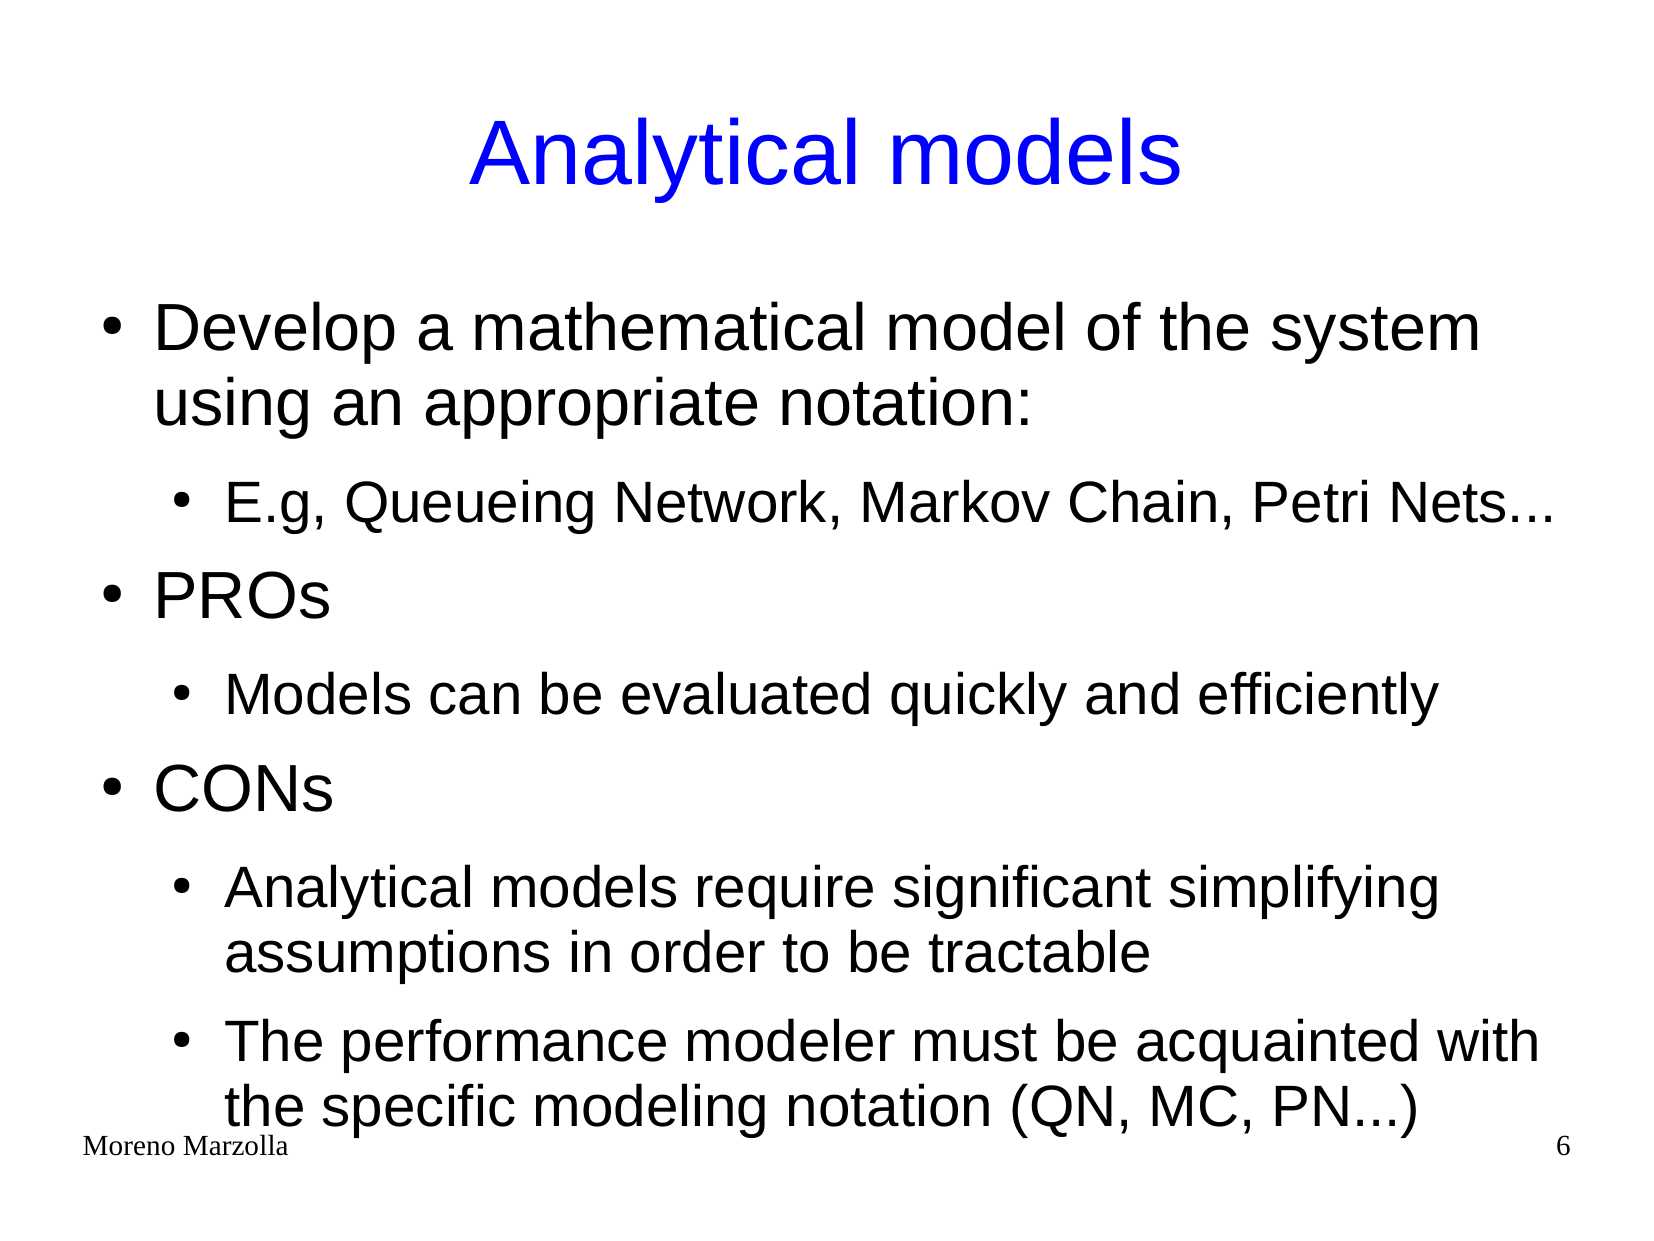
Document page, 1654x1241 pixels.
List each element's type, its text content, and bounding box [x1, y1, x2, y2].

list Develop a mathematical model of the system using an appropriate notation: E.g, Queueing Network, Markov Chain, Petri Nets... PROs Models can be evaluated quickly and efficiently CONs Analytical models require significant simplifying assumptions in order to be tractable The performance modeler must be acquainted with the specific modeling notation (QN, MC, PN...) [82, 290, 1571, 1139]
title Analytical models [82, 56, 1571, 250]
